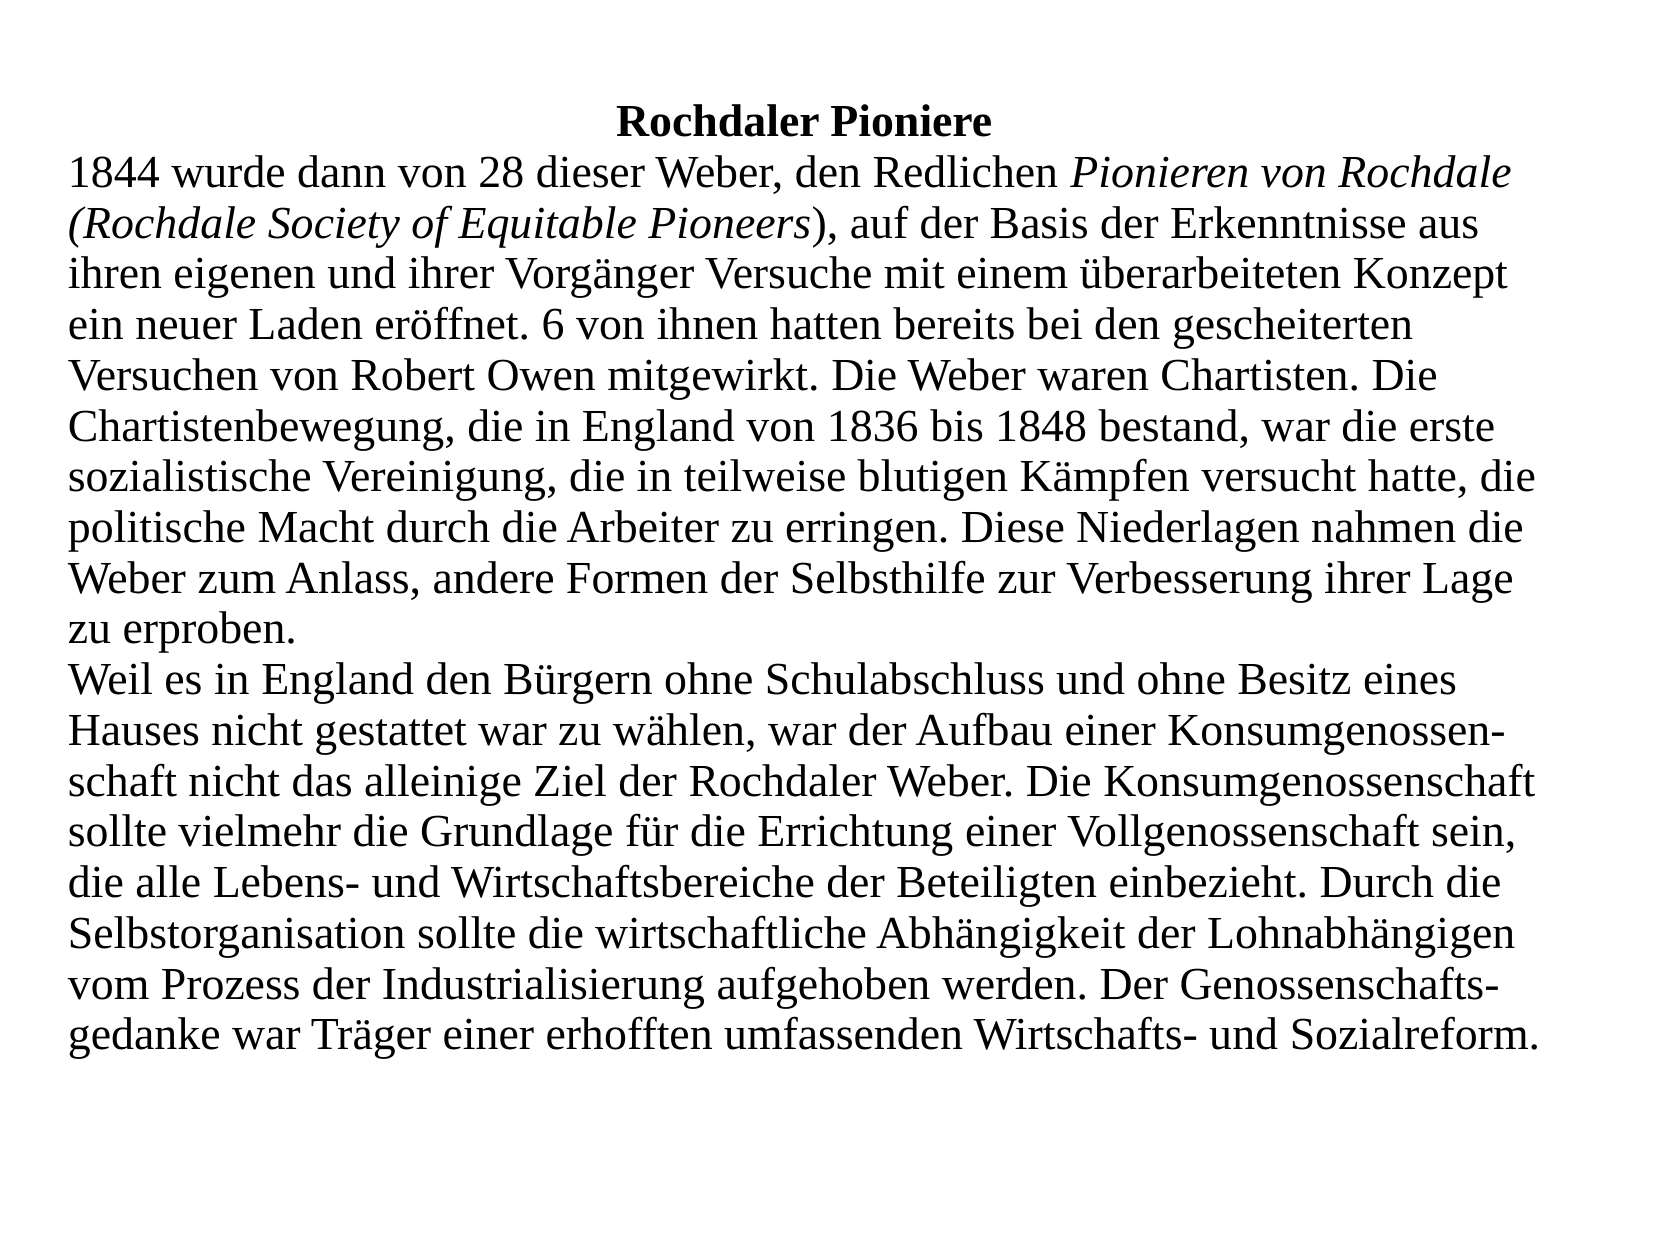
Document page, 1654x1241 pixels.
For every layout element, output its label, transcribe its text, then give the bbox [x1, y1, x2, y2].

text_box Rochdaler Pioniere 1844 wurde dann von 28 dieser Weber, den Redlichen Pionieren von Rochdale (Rochdale Society of Equitable Pioneers), auf der Basis der Erkenntnisse aus ihren eigenen und ihrer Vorgänger Versuche mit einem überarbeiteten Konzept ein neuer Laden eröffnet. 6 von ihnen hatten bereits bei den gescheiterten Versuchen von Robert Owen mitgewirkt. Die Weber waren Chartisten. Die Chartistenbewegung, die in England von 1836 bis 1848 bestand, war die erste sozialistische Vereinigung, die in teilweise blutigen Kämpfen versucht hatte, die politische Macht durch die Arbeiter zu erringen. Diese Niederlagen nahmen die Weber zum Anlass, andere Formen der Selbsthilfe zur Verbesserung ihrer Lage zu erproben. Weil es in England den Bürgern ohne Schulabschluss und ohne Besitz eines Hauses nicht gestattet war zu wählen, war der Aufbau einer Konsumgenossen-schaft nicht das alleinige Ziel der Rochdaler Weber. Die Konsumgenossenschaft sollte vielmehr die Grundlage für die Errichtung einer Vollgenossenschaft sein, die alle Lebens- und Wirtschaftsbereiche der Beteiligten einbezieht. Durch die Selbstorganisation sollte die wirtschaftliche Abhängigkeit der Lohnabhängigen vom Prozess der Industrialisierung aufgehoben werden. Der Genossenschafts-gedanke war Träger einer erhofften umfassenden Wirtschafts- und Sozialreform. [53, 88, 1565, 1068]
